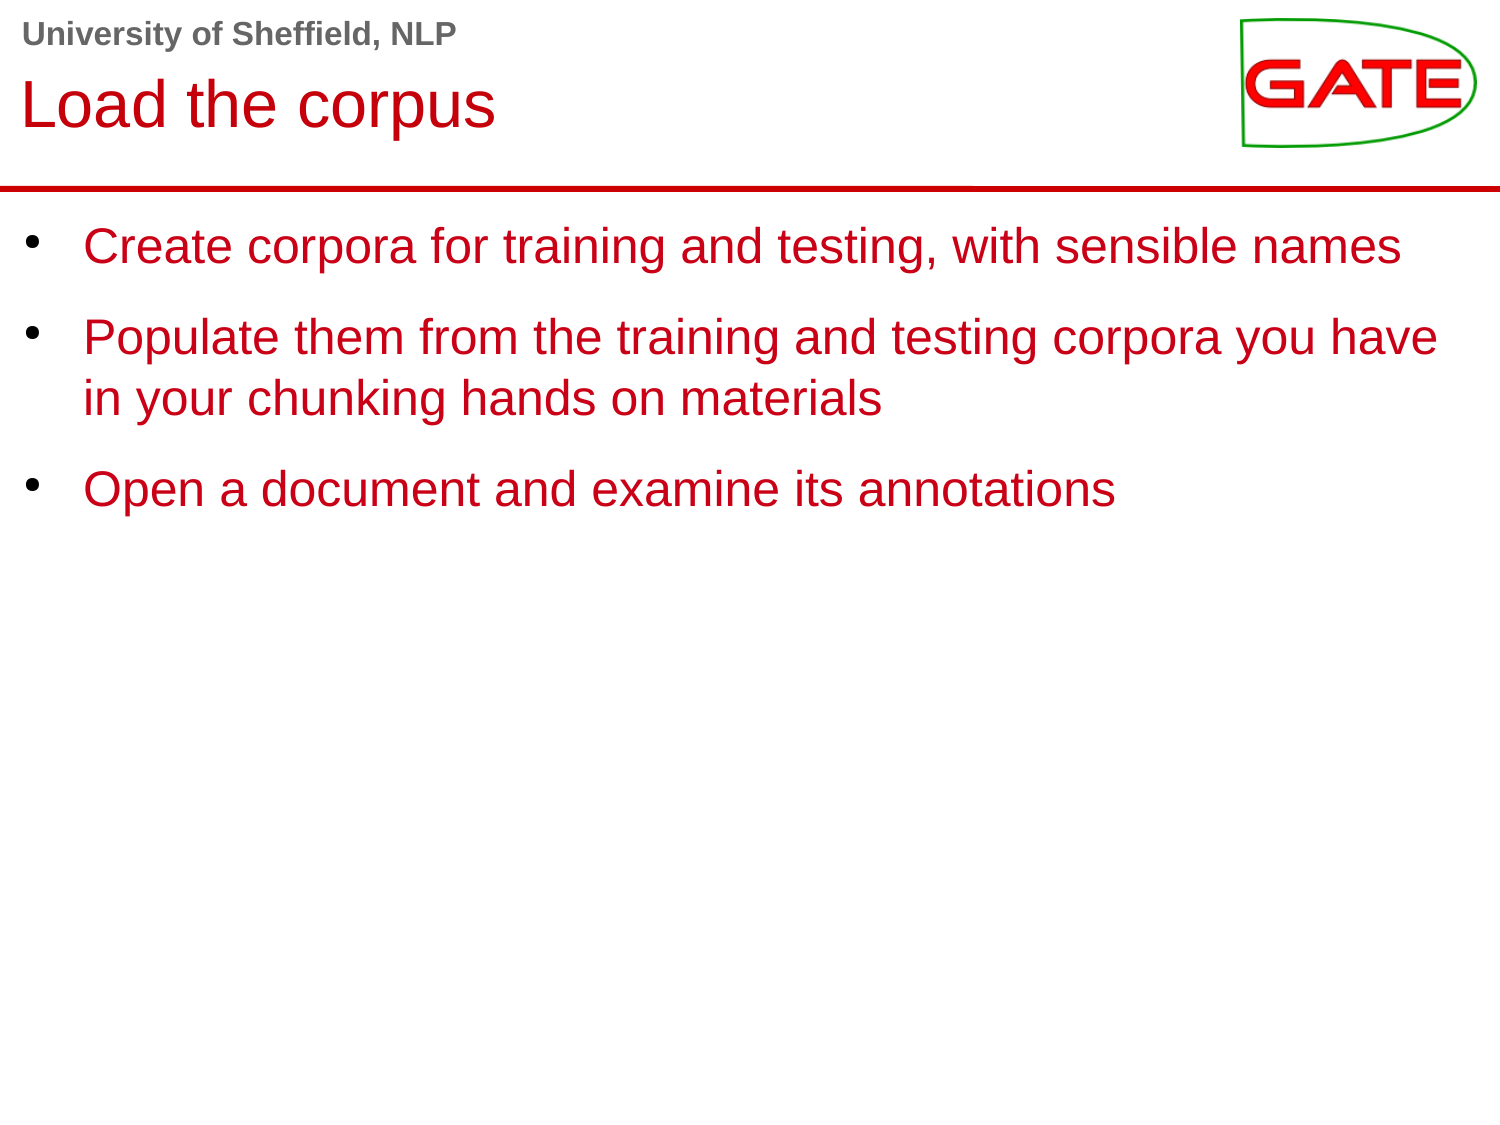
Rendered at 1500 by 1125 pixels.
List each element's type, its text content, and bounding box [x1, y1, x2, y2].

list Create corpora for training and testing, with sensible names Populate them from the training and testing corpora you have in your chunking hands on materials Open a document and examine its annotations [23, 212, 1477, 1063]
title Load the corpus [20, 45, 1240, 166]
picture [1240, 18, 1477, 148]
